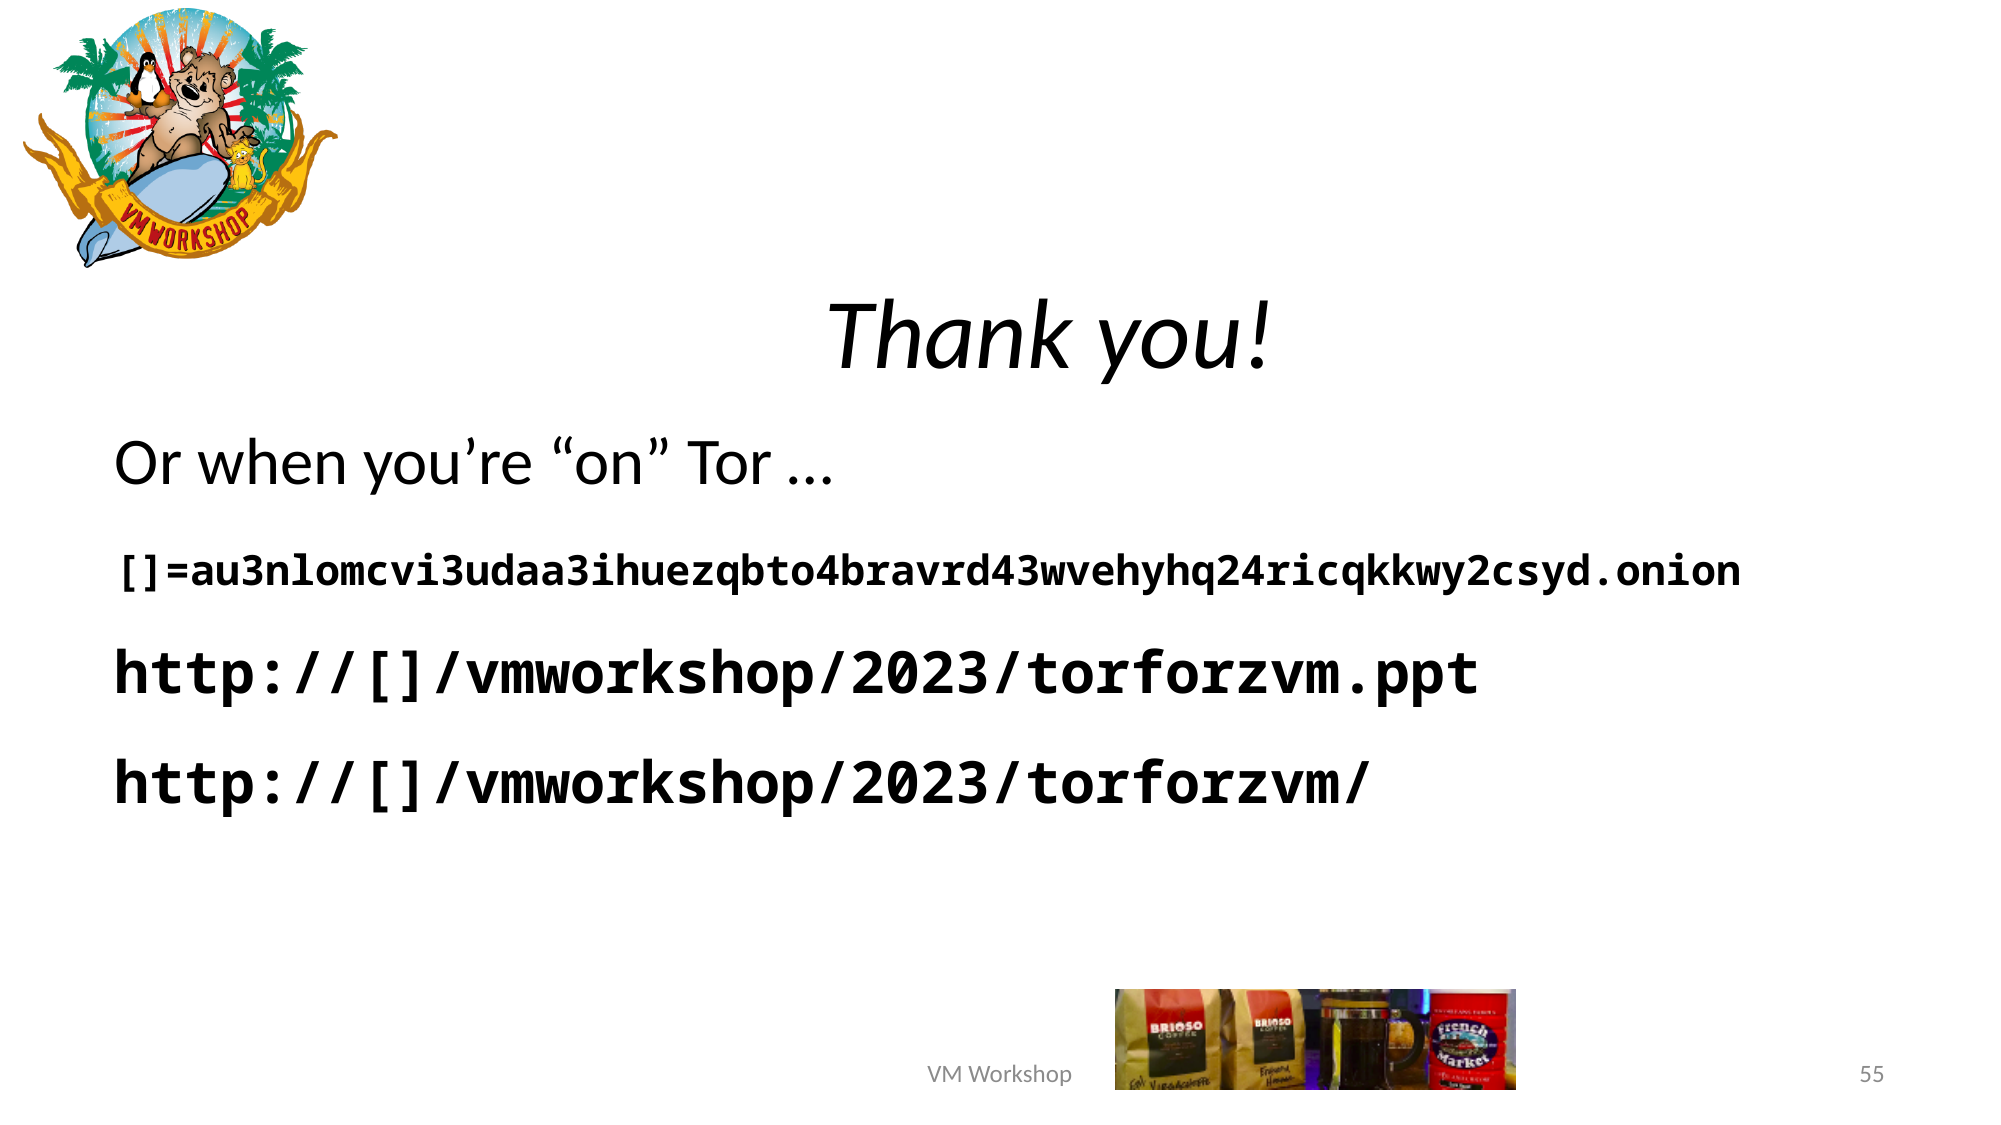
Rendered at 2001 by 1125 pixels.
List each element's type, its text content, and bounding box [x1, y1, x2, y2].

list Thank you! Or when you’re “on” Tor … []=au3nlomcvi3udaa3ihuezqbto4bravrd43wvehyhq24ricqkkwy2csyd.onion http://[]/vmworkshop/2023/torforzvm.ppt http://[]/vmworkshop/2023/torforzvm/ [99, 260, 2000, 1004]
picture [23, 8, 338, 269]
picture [1115, 1004, 1516, 1090]
